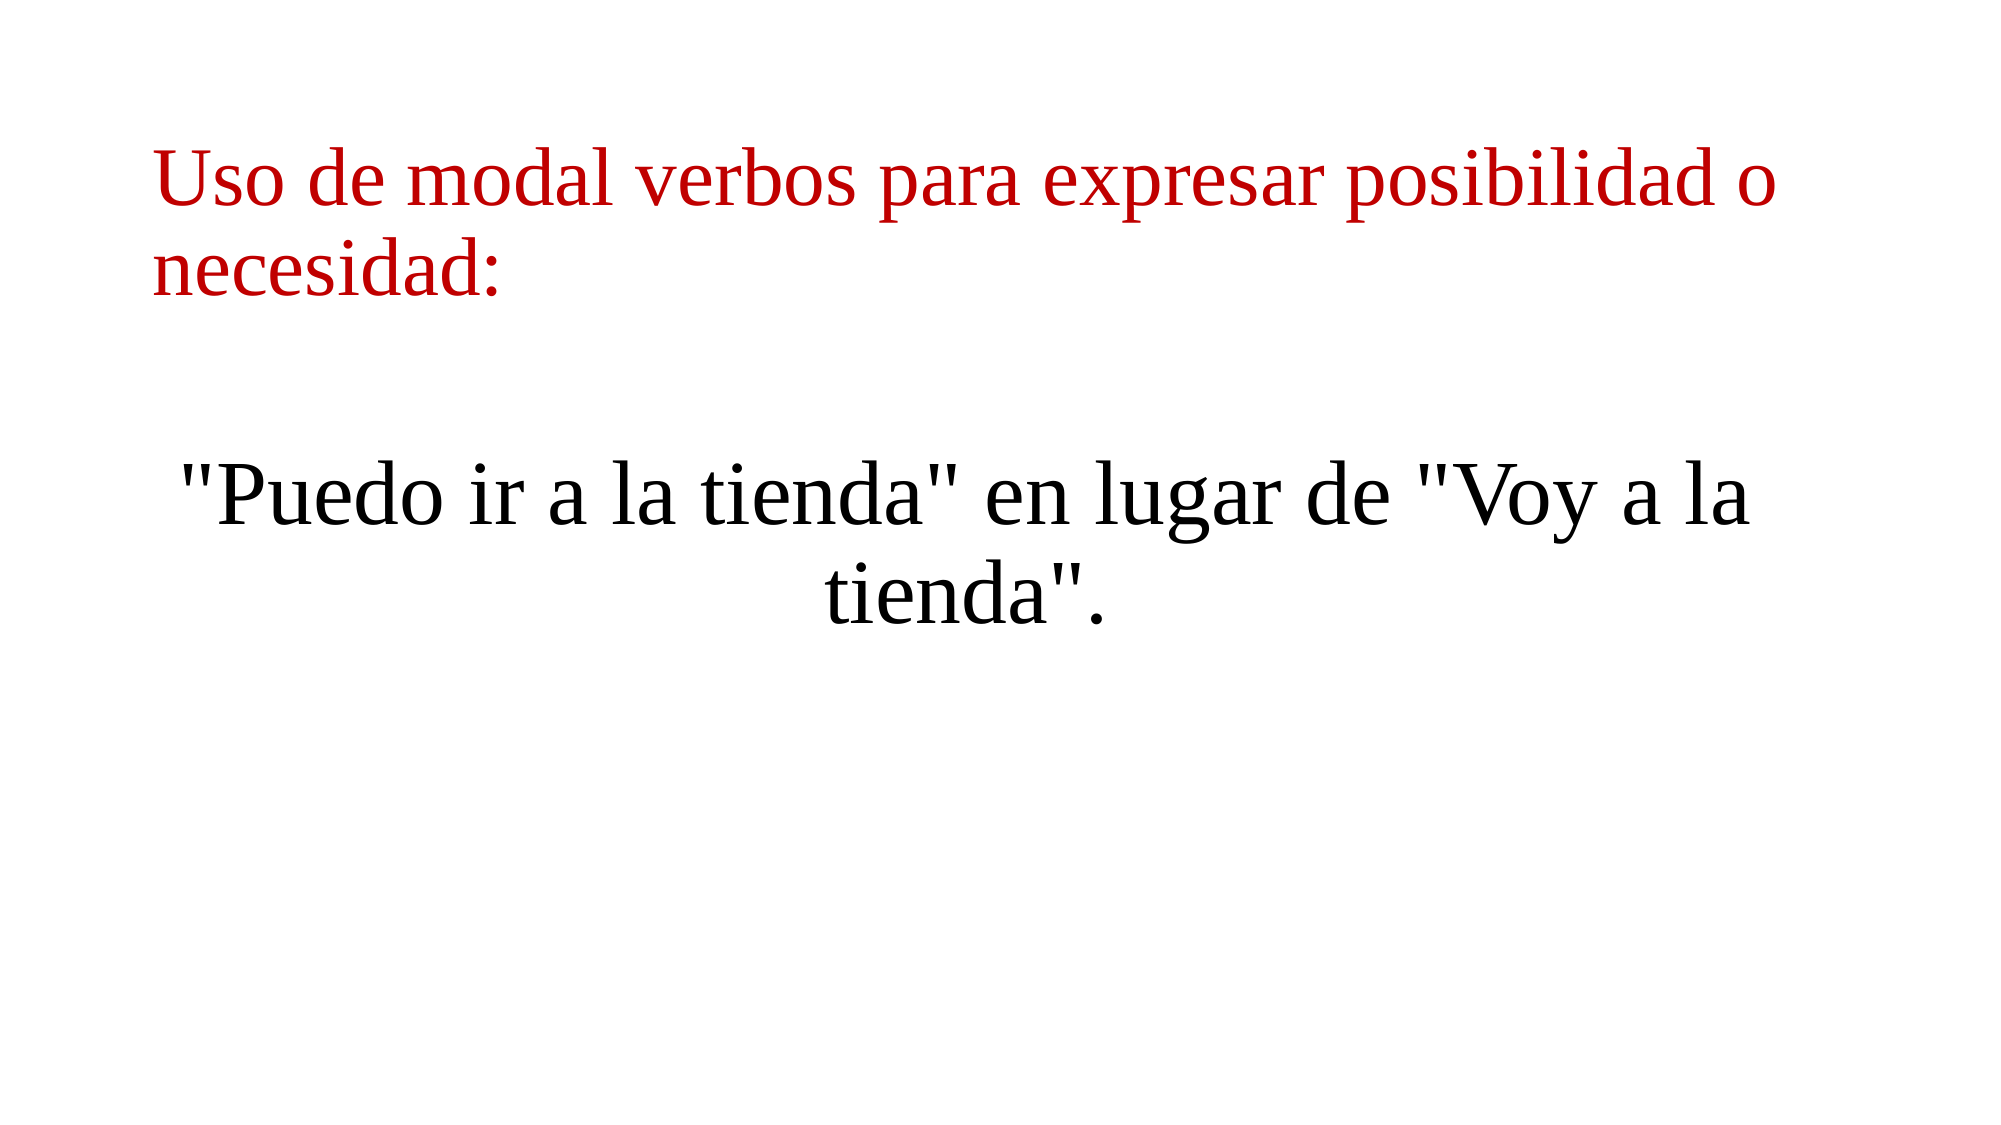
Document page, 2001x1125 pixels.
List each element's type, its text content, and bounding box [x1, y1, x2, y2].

list Uso de modal verbos para expresar posibilidad o necesidad: "Puedo ir a la tienda" en lugar de "Voy a la tienda". [137, 126, 1863, 1014]
